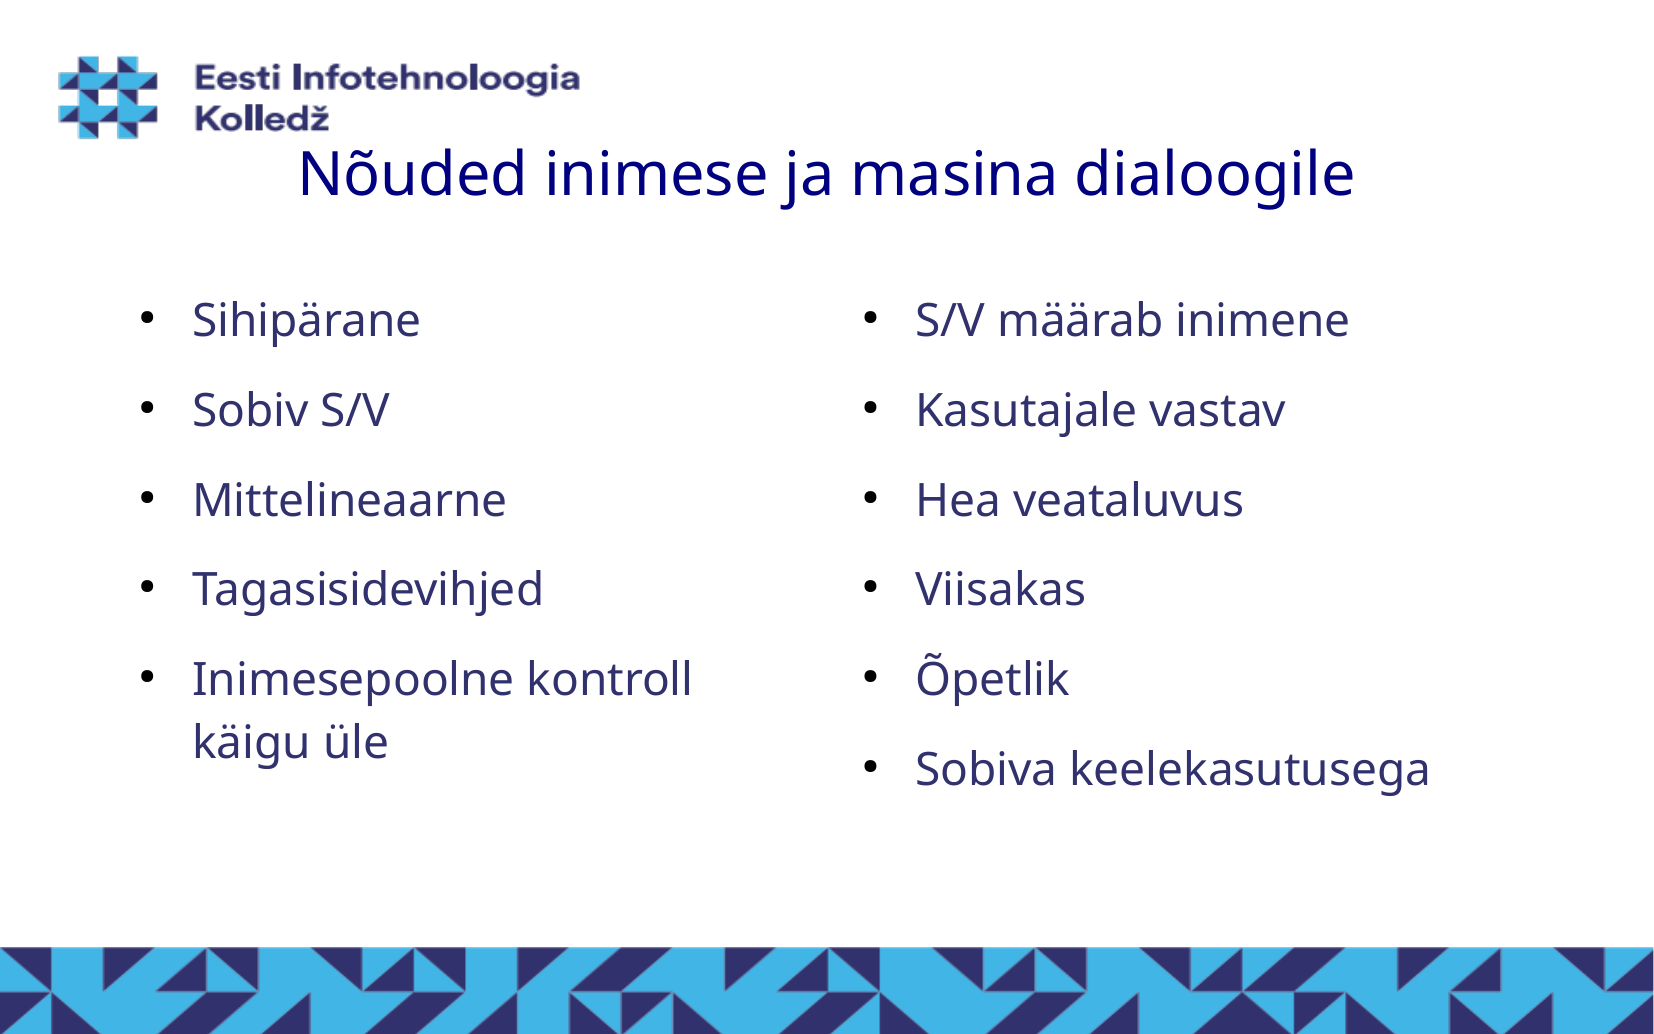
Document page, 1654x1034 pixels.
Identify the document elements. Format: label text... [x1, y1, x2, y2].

list S/V määrab inimene Kasutajale vastav Hea veataluvus Viisakas Õpetlik Sobiva keelekasutusega [844, 287, 1534, 939]
title Nõuded inimese ja masina dialoogile [121, 85, 1533, 258]
list Sihipärane Sobiv S/V Mittelineaarne Tagasisidevihjed Inimesepoolne kontroll käigu üle [121, 287, 810, 939]
